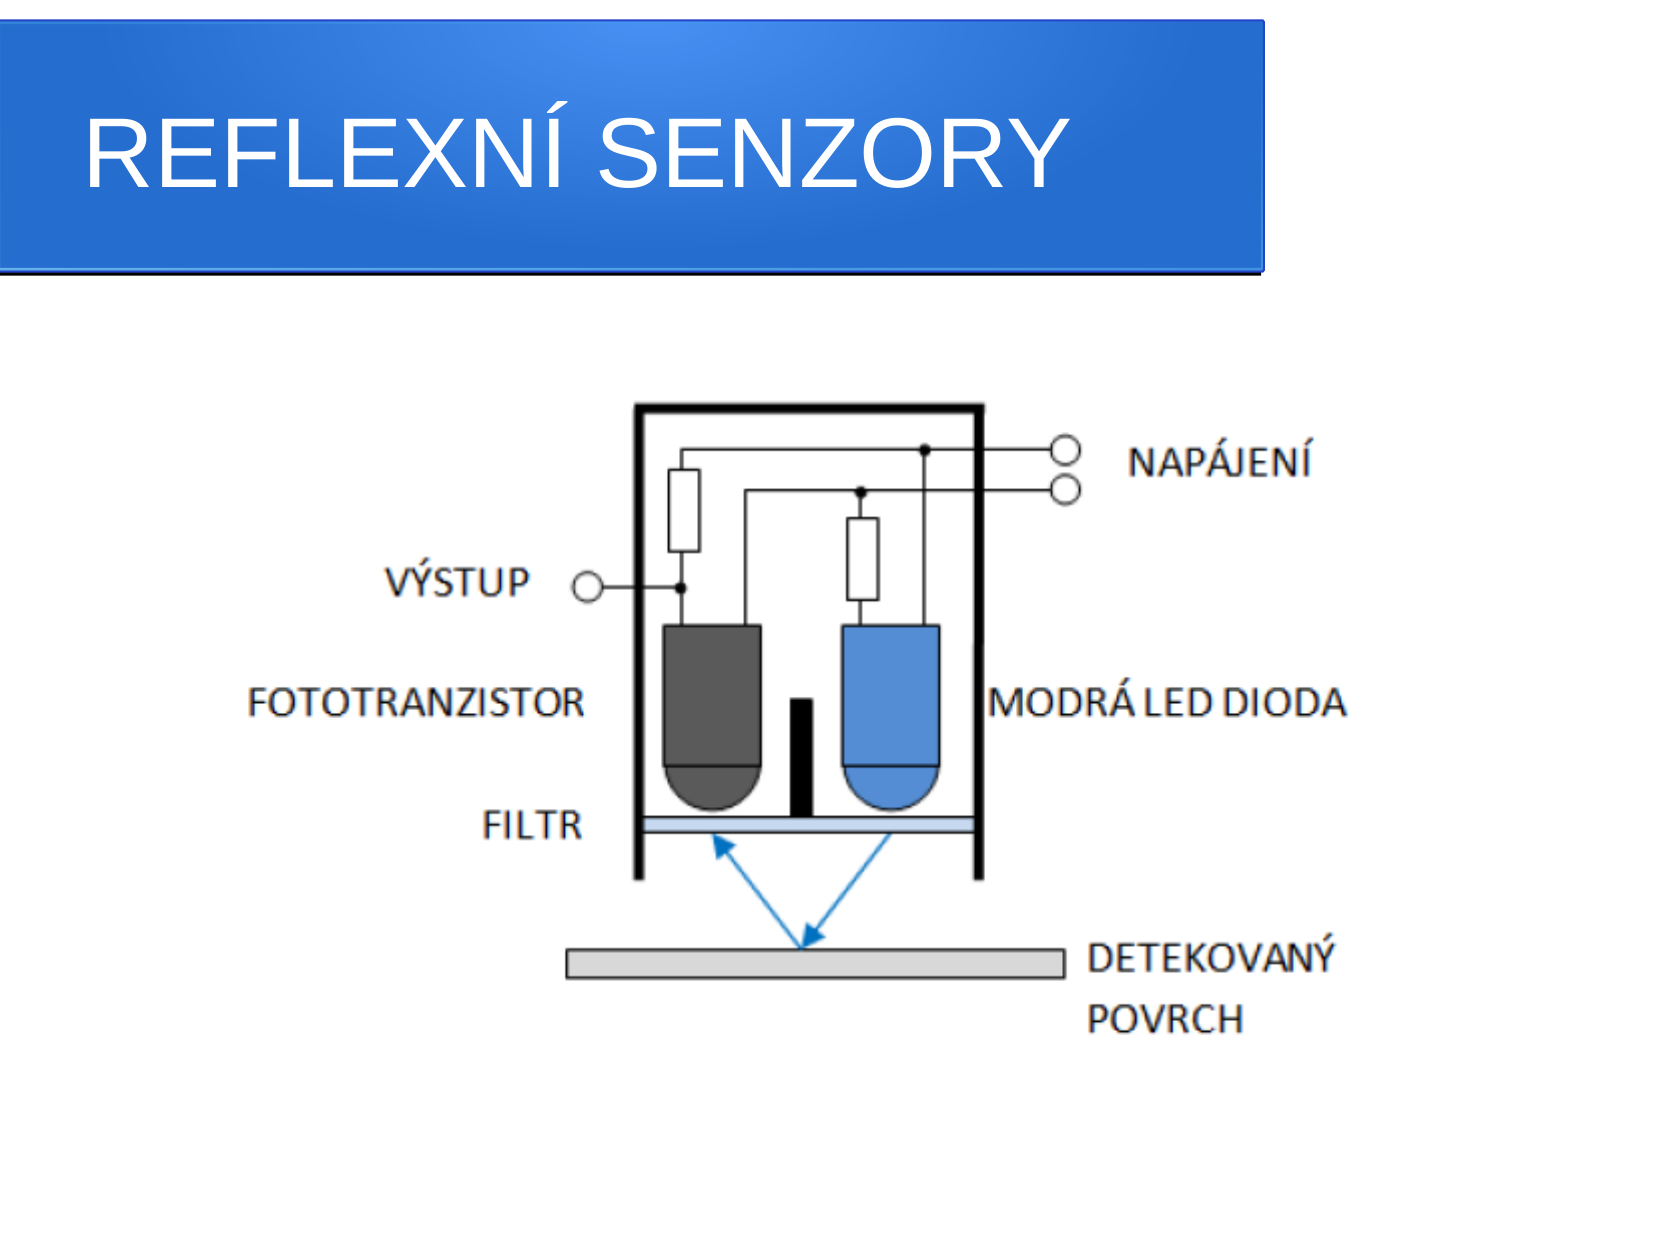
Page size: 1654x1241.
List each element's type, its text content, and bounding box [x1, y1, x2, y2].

picture [209, 355, 1418, 1075]
title REFLEXNÍ SENZORY [82, 49, 1250, 257]
